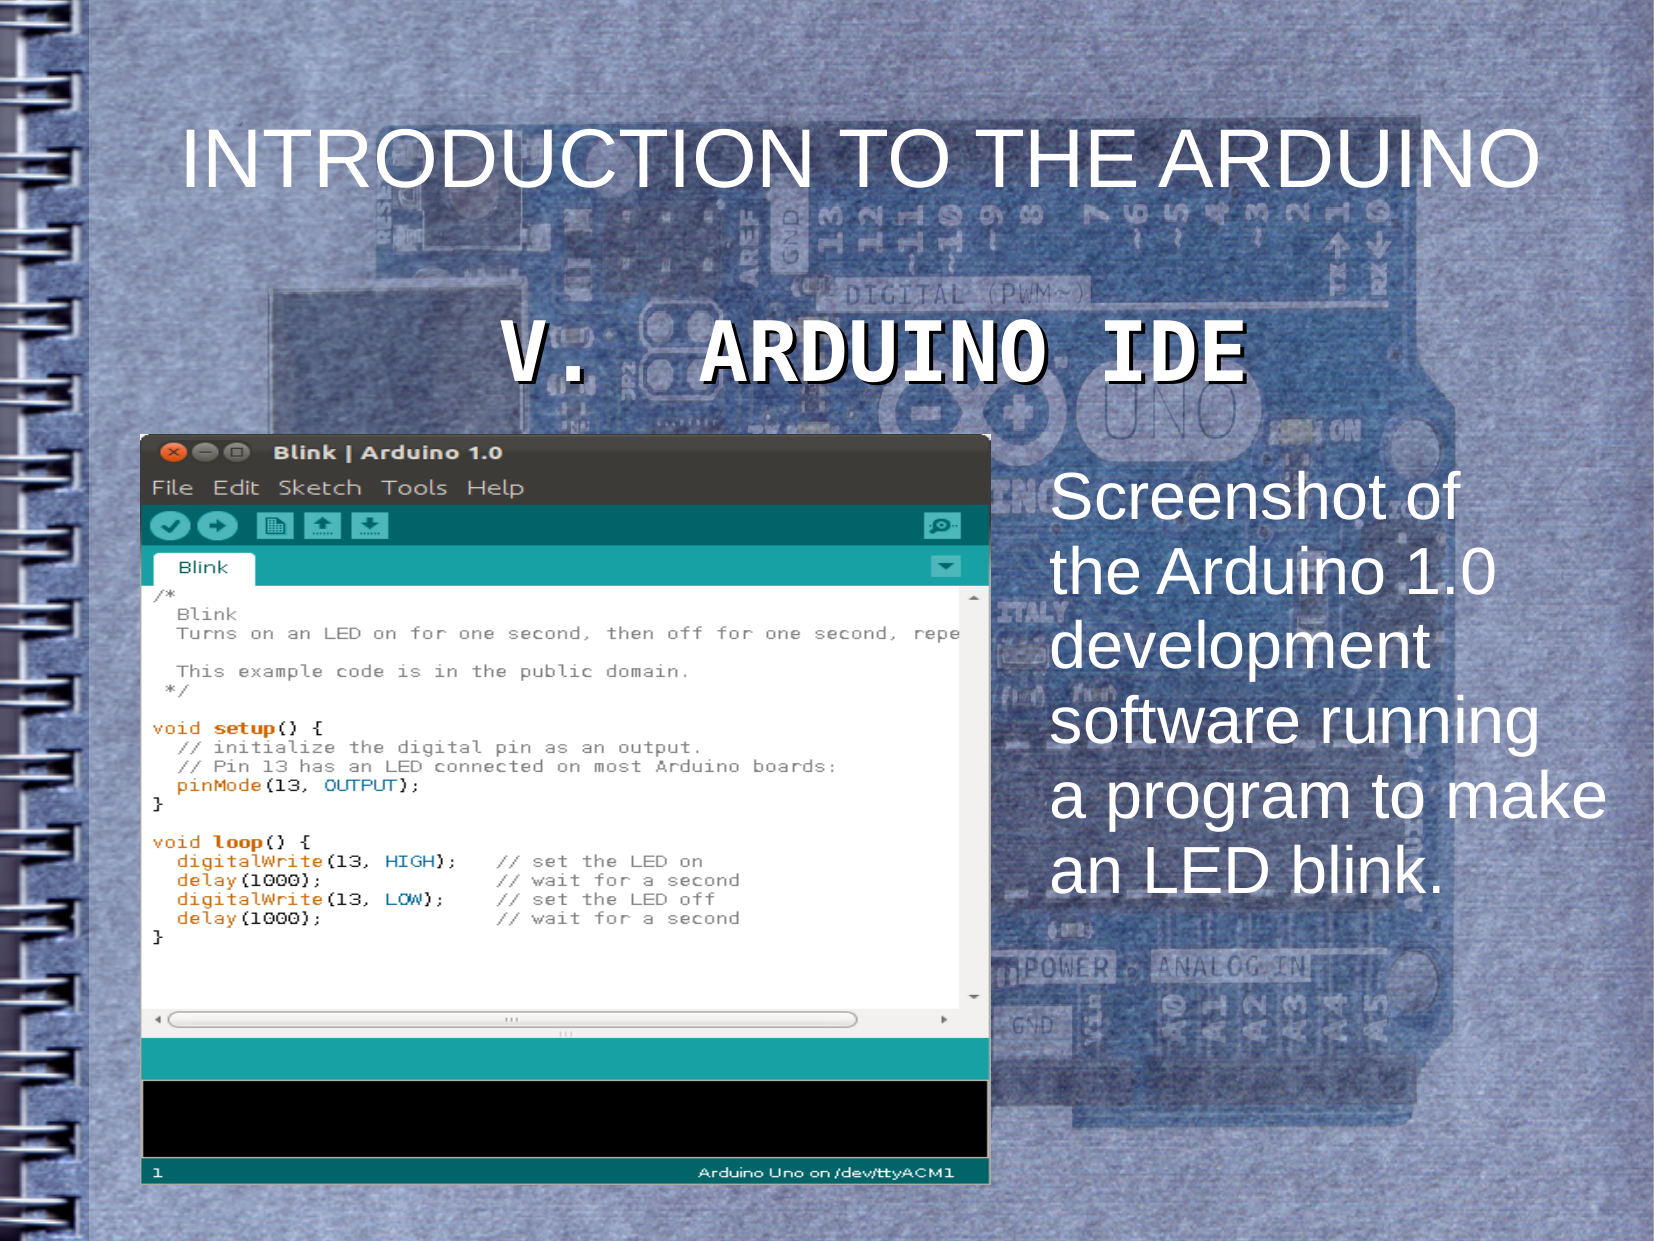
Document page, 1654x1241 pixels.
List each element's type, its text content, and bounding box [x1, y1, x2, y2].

picture [0, 0, 1654, 1241]
text_box V. ARDUINO IDE [153, 296, 1594, 409]
text_box INTRODUCTION TO THE ARDUINO [165, 75, 1561, 286]
text_box Screenshot of the Arduino 1.0 development software running a program to make an LED blink. [1035, 451, 1636, 916]
